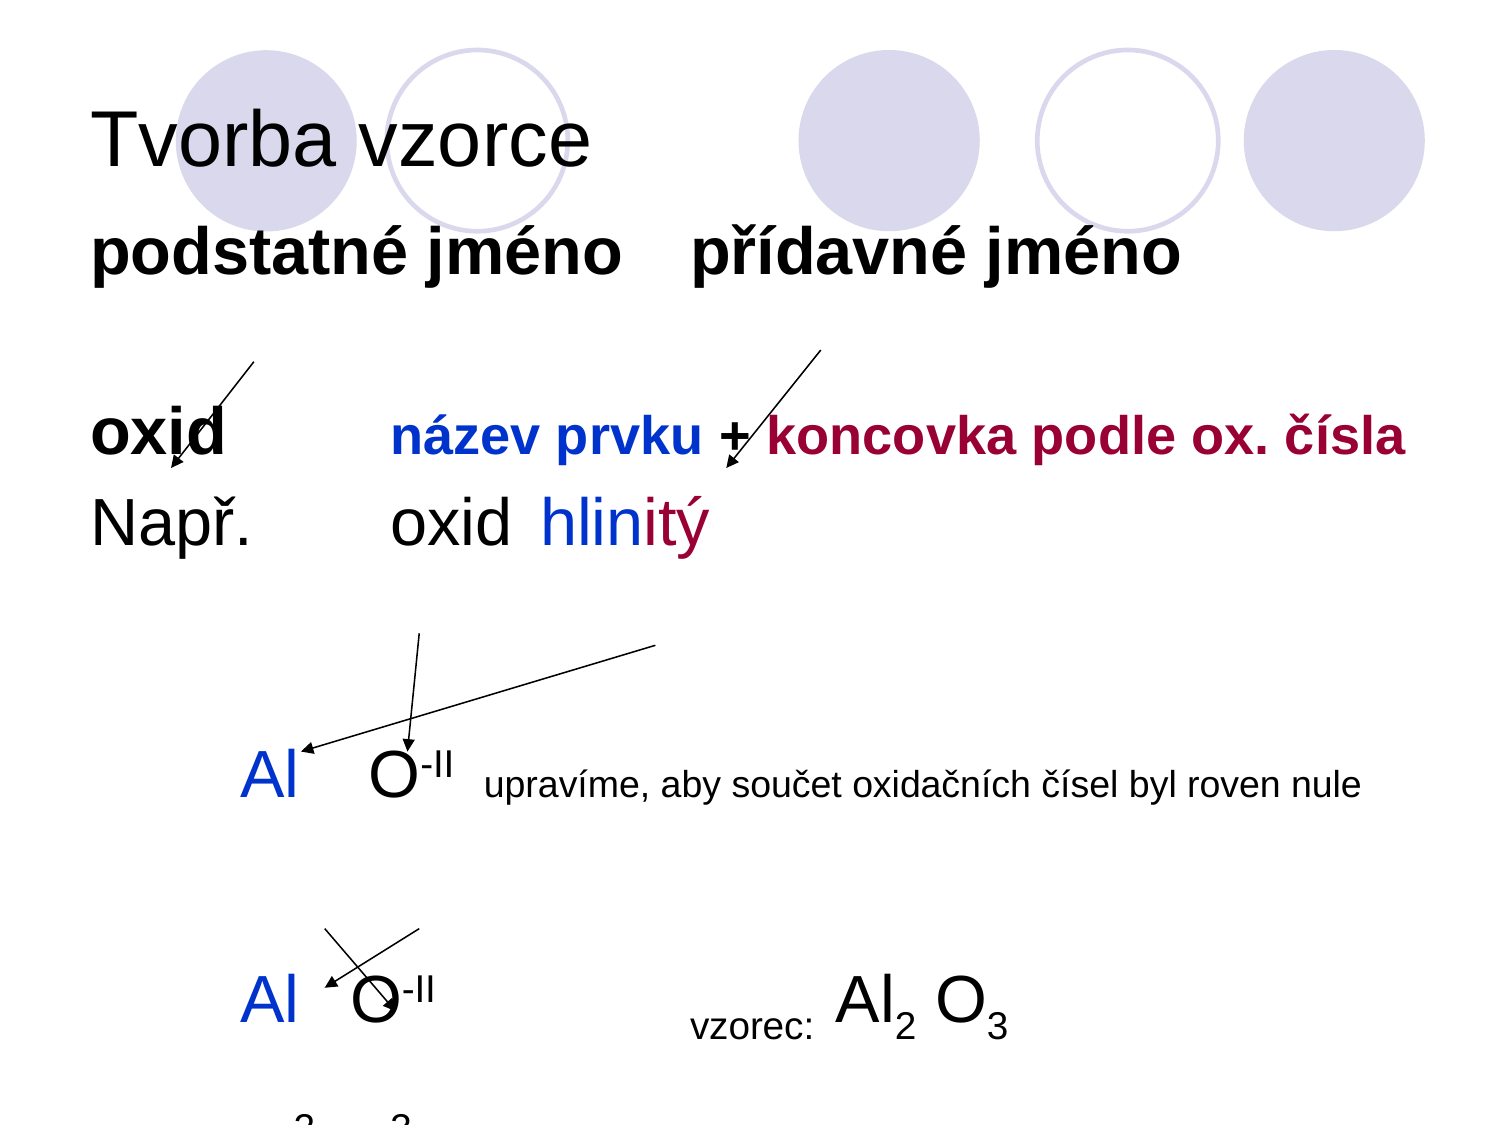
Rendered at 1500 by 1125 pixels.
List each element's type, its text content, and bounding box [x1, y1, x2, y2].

list podstatné jméno přídavné jméno oxid název prvku + koncovka podle ox. čísla Např. oxid hlinitý AlIII O-II upravíme, aby součet oxidačních čísel byl roven nule AlIII O-II vzorec: Al2 O3 2 3 [75, 206, 1426, 1125]
title Tvorba vzorce [75, 45, 1426, 206]
